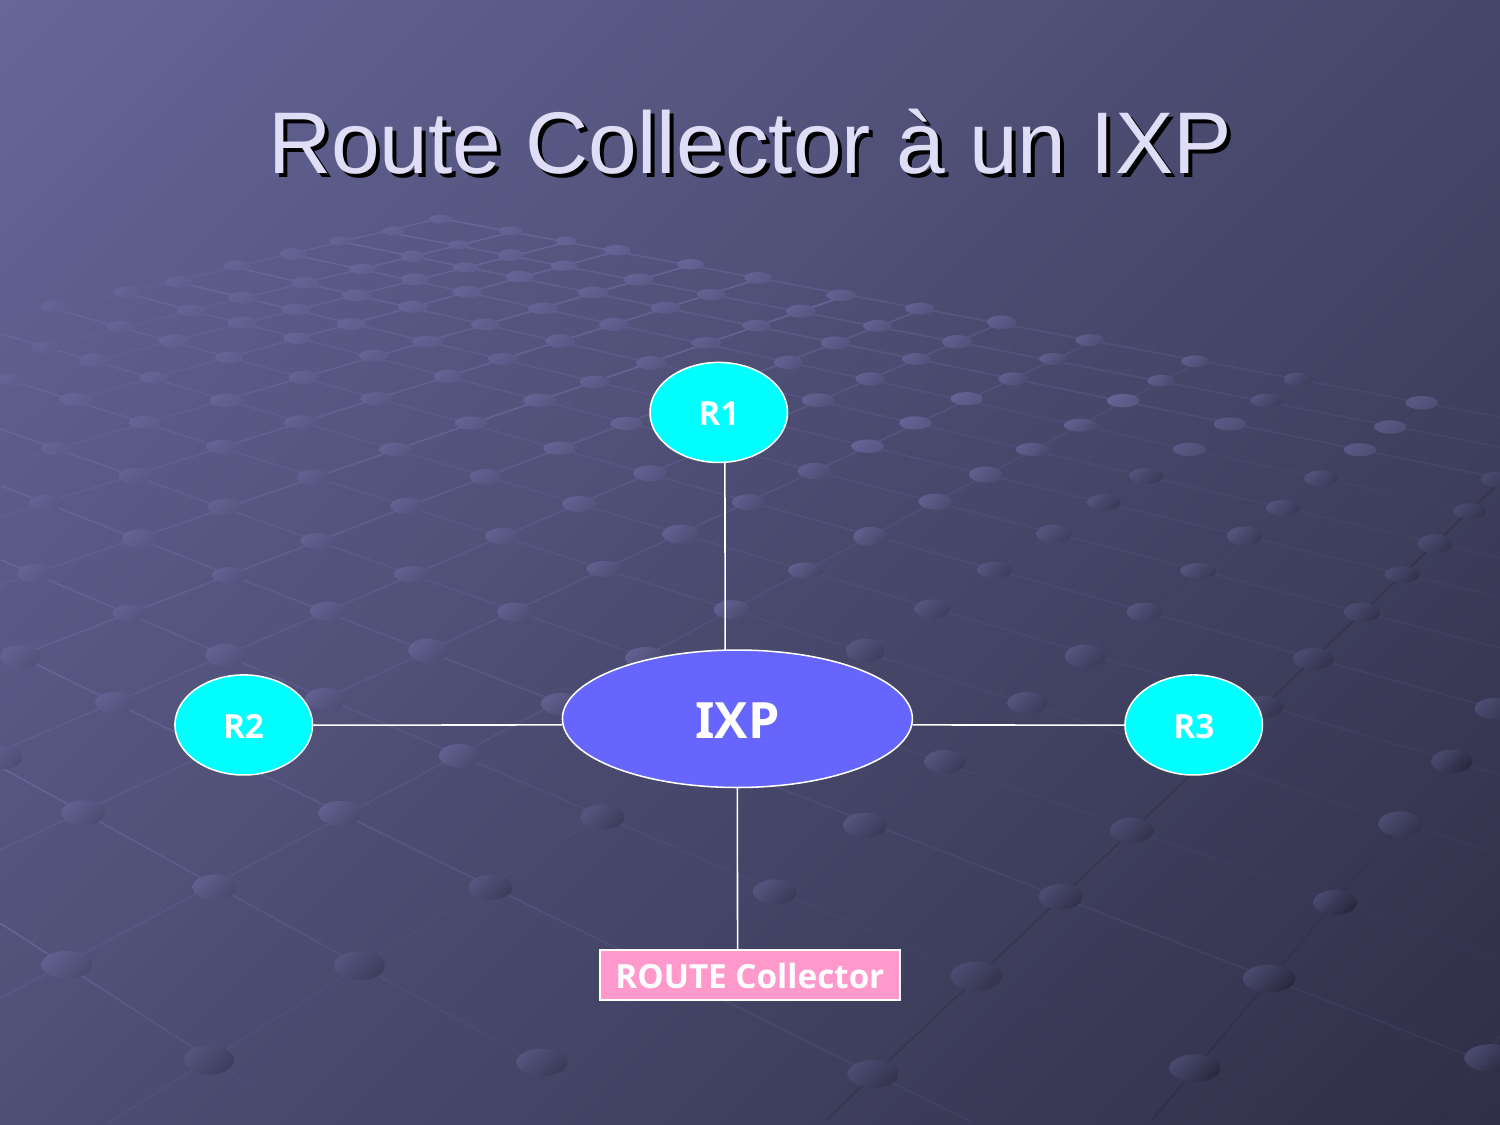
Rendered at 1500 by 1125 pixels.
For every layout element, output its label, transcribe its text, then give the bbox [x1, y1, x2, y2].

title Route Collector à un IXP [75, 45, 1426, 233]
text_box R1 [650, 362, 788, 463]
text_box ROUTE Collector [600, 950, 900, 1000]
text_box IXP [562, 650, 913, 788]
text_box R3 [1125, 674, 1263, 775]
text_box R2 [174, 674, 313, 775]
